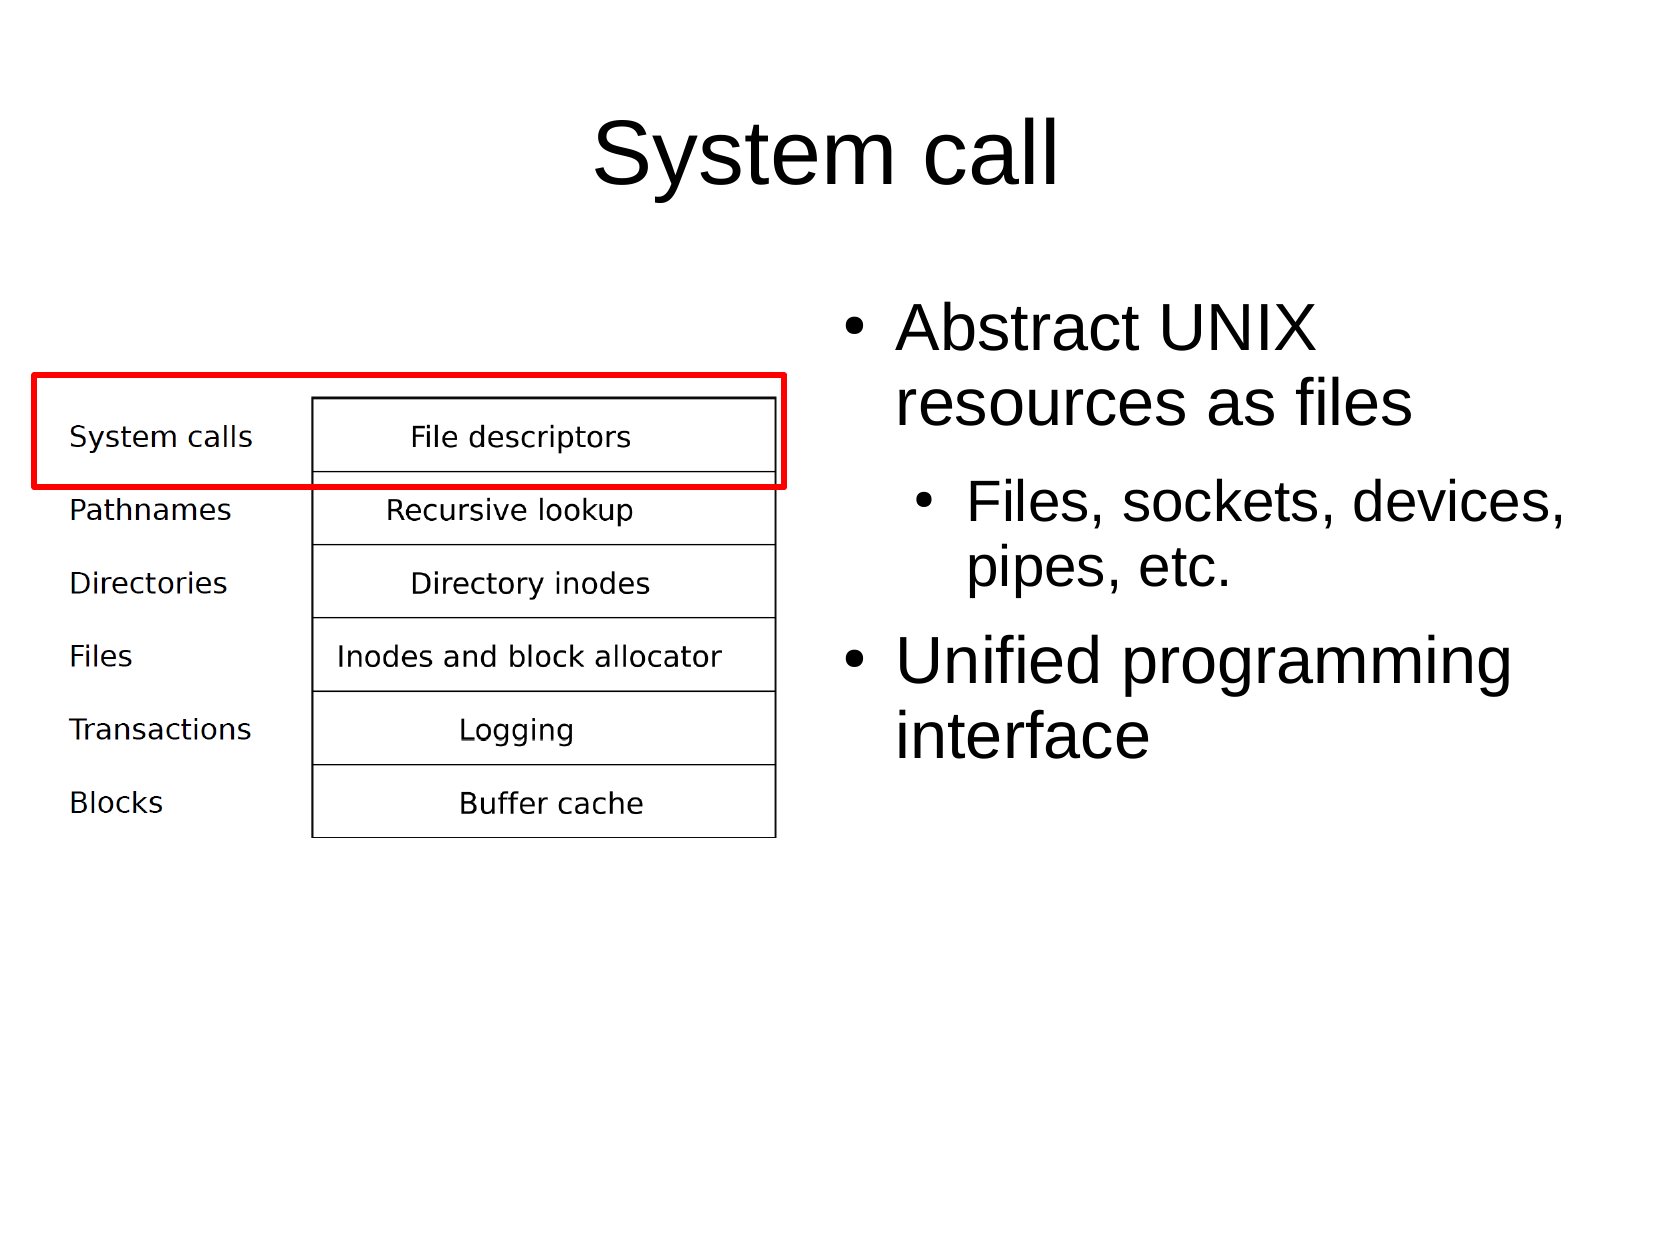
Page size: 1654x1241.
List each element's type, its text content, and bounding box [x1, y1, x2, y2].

picture [58, 375, 788, 845]
list Abstract UNIX resources as files Files, sockets, devices, pipes, etc. Unified programming interface [825, 290, 1571, 1010]
picture [58, 378, 781, 484]
title System call [82, 49, 1571, 257]
